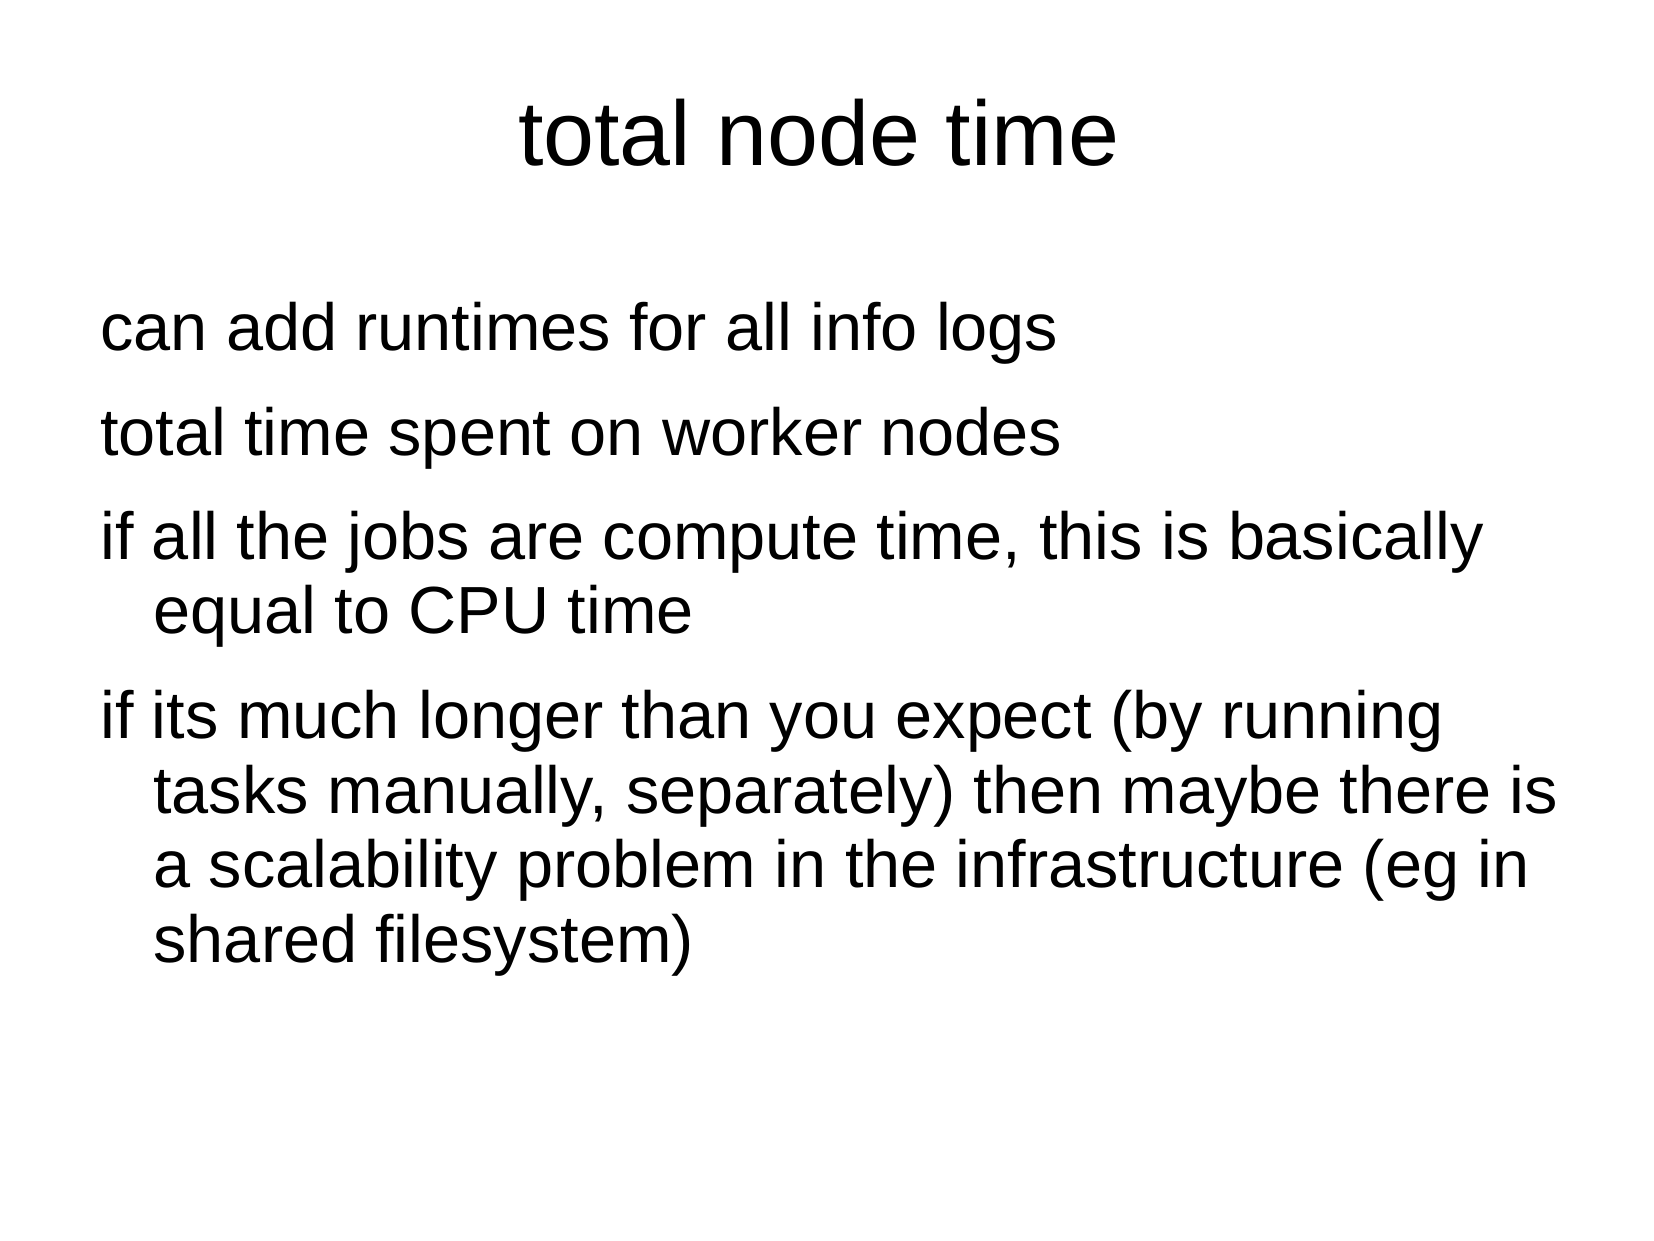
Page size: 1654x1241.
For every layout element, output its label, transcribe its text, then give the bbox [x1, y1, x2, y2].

title total node time [75, 37, 1564, 230]
list can add runtimes for all info logs total time spent on worker nodes if all the jobs are compute time, this is basically equal to CPU time if its much longer than you expect (by running tasks manually, separately) then maybe there is a scalability problem in the infrastructure (eg in shared filesystem) [82, 290, 1571, 1094]
